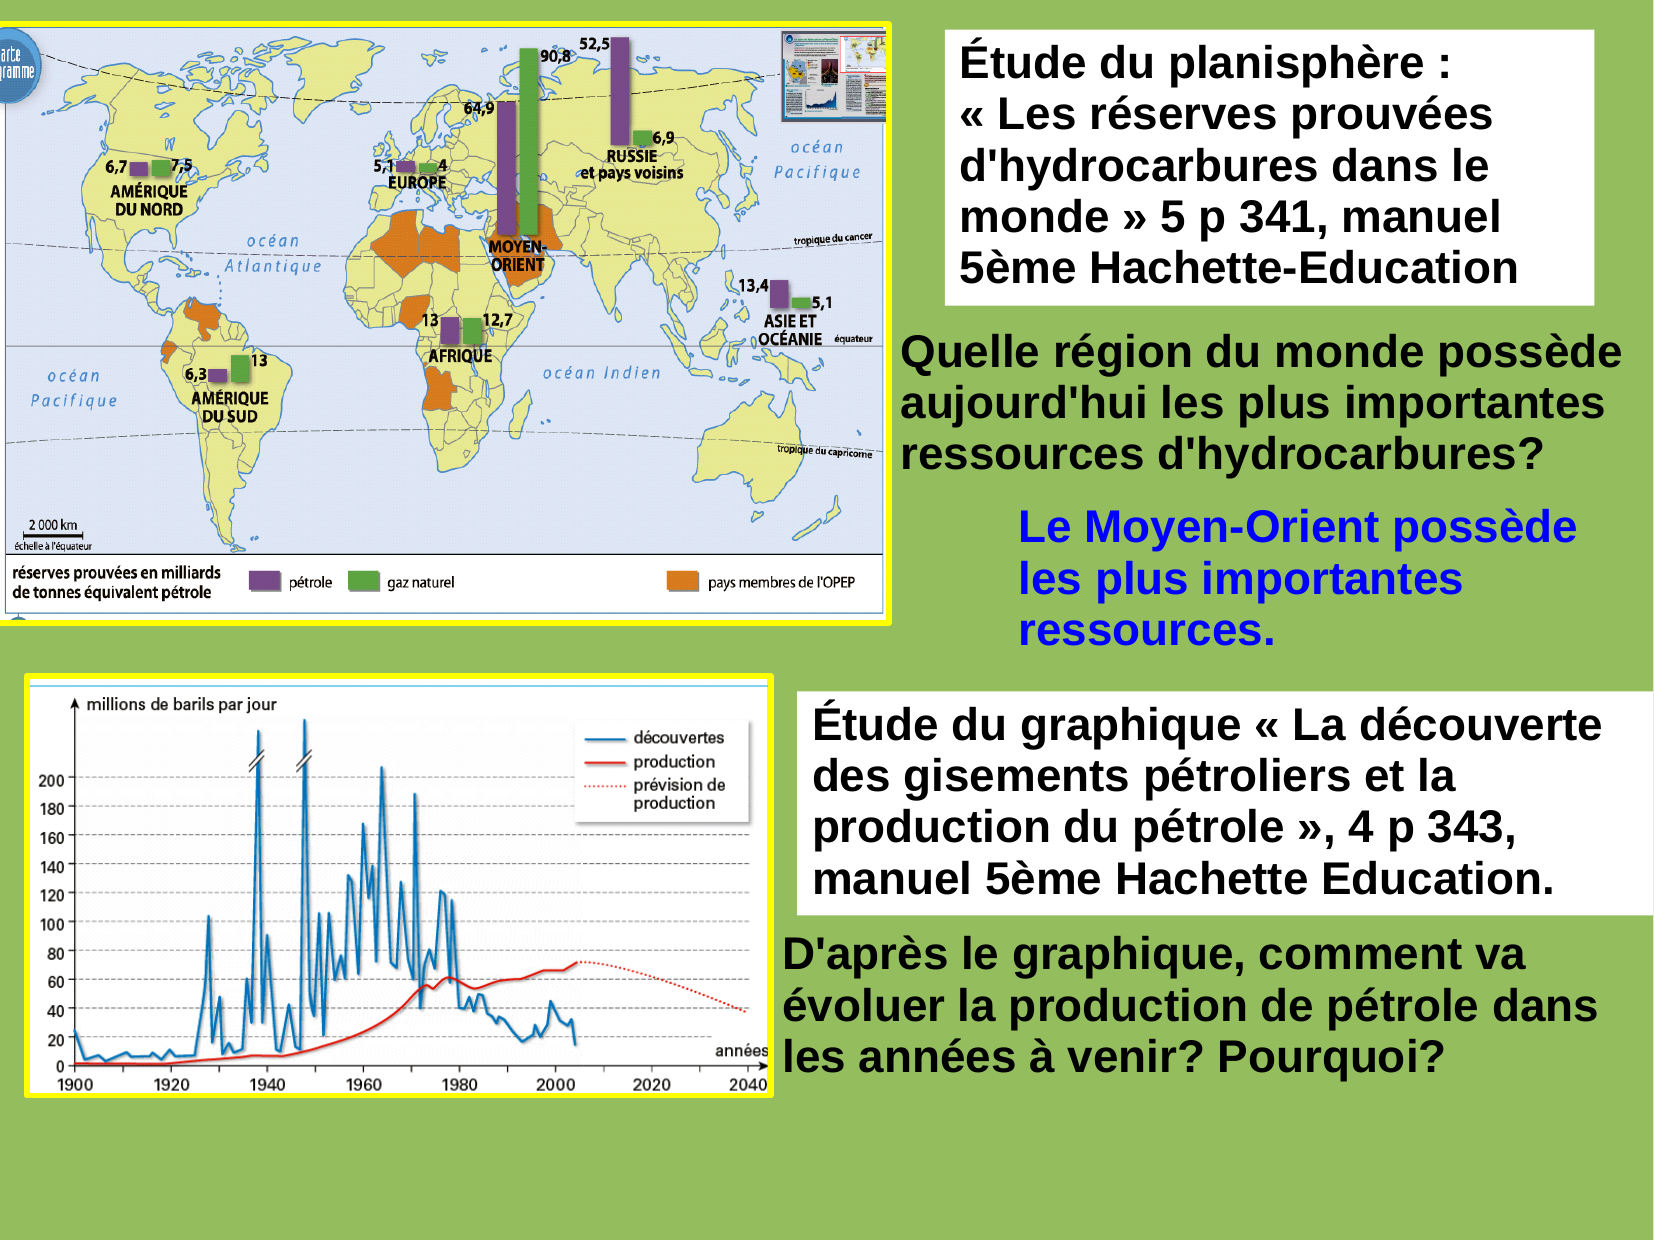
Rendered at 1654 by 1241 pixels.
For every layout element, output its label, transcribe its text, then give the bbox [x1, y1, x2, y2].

text_box Étude du planisphère : « Les réserves prouvées d'hydrocarbures dans le monde » 5 p 341, manuel 5ème Hachette-Education [944, 29, 1595, 306]
text_box Quelle région du monde possède aujourd'hui les plus importantes ressources d'hydrocarbures? [885, 318, 1654, 490]
text_box Le Moyen-Orient possède les plus importantes ressources. [1003, 493, 1595, 680]
text_box D'après le graphique, comment va évoluer la production de pétrole dans les années à venir? Pourquoi? [767, 920, 1625, 1093]
picture [0, 27, 886, 621]
picture [29, 679, 768, 1093]
text_box Étude du graphique « La découverte des gisements pétroliers et la production du pétrole », 4 p 343, manuel 5ème Hachette Education. [797, 691, 1654, 916]
